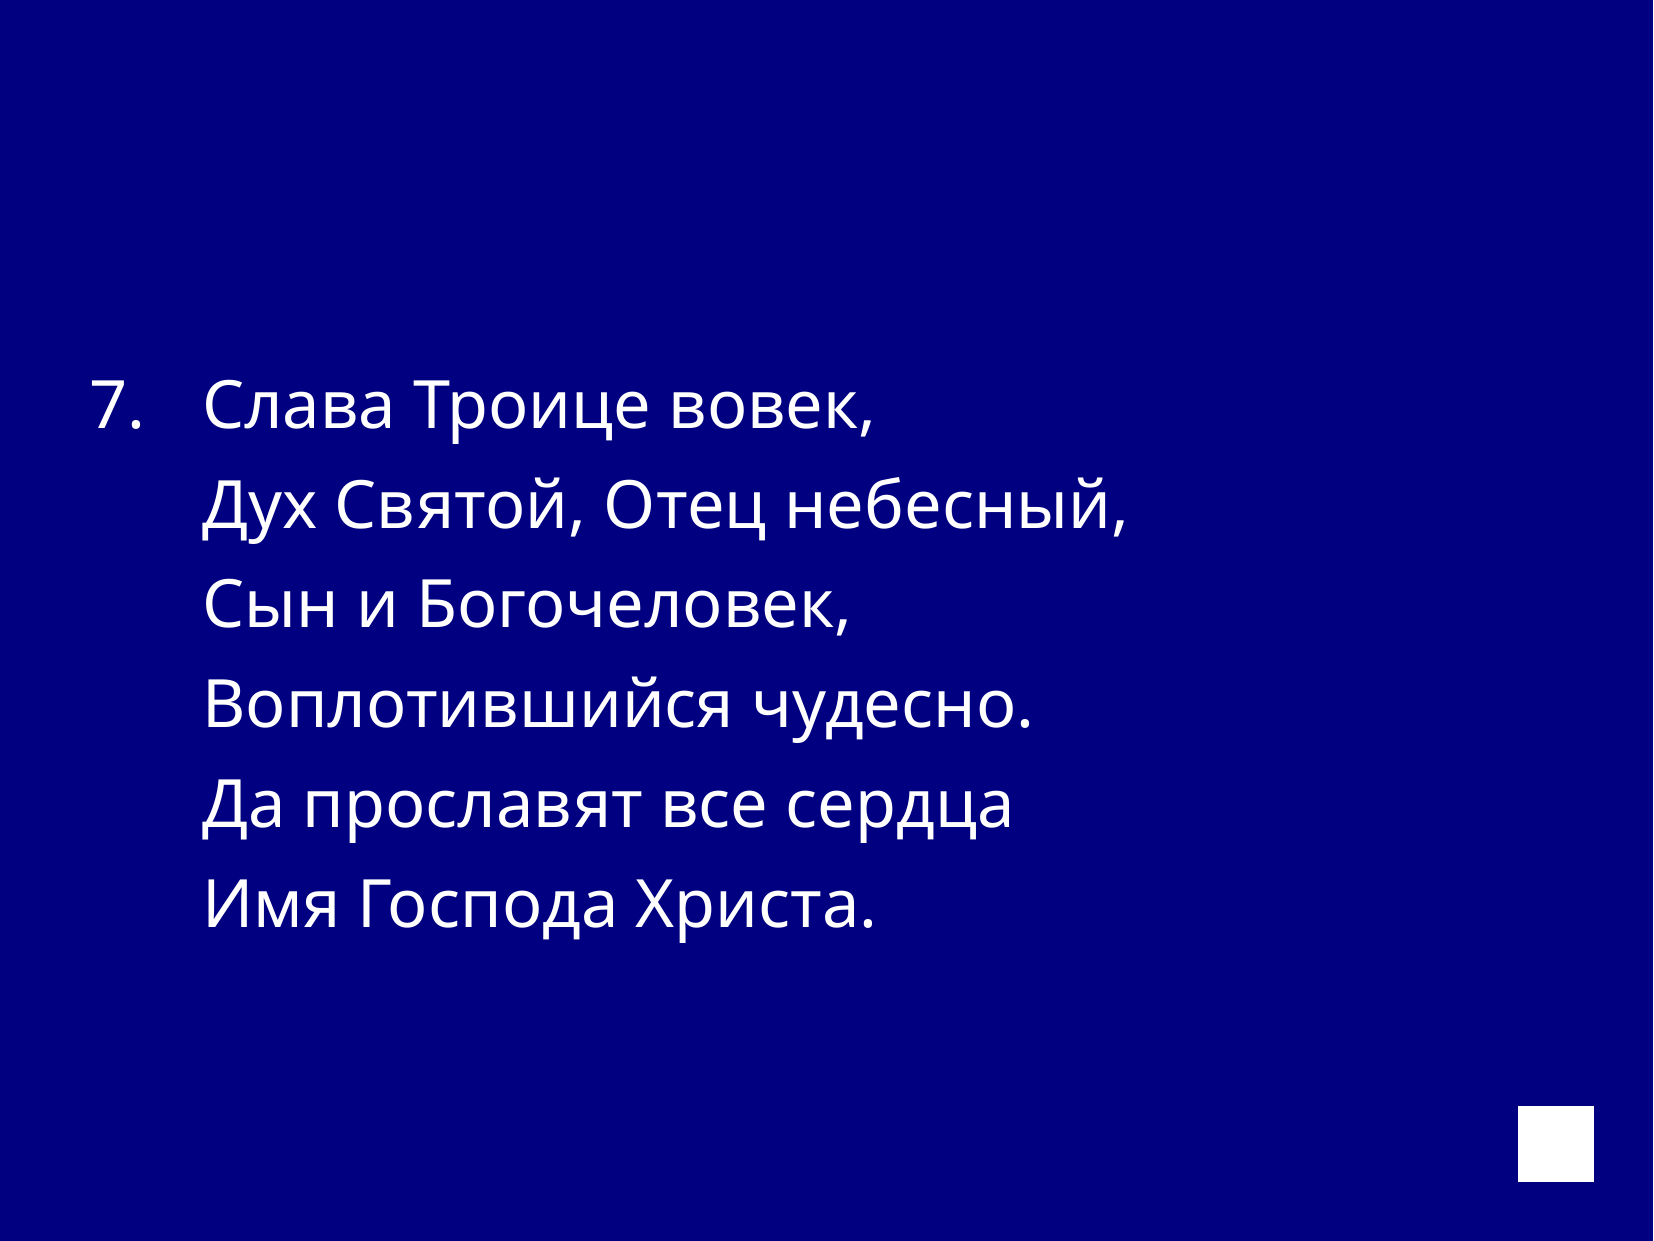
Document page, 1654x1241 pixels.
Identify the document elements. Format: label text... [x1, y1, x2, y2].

text_box [1518, 1106, 1594, 1182]
text_box 7. Слава Троице вовек, Дух Святой, Отец небесный, Сын и Богочеловек, Воплотившийся чудесно. Да прославят все сердца Имя Господа Христа. [75, 150, 1576, 1163]
